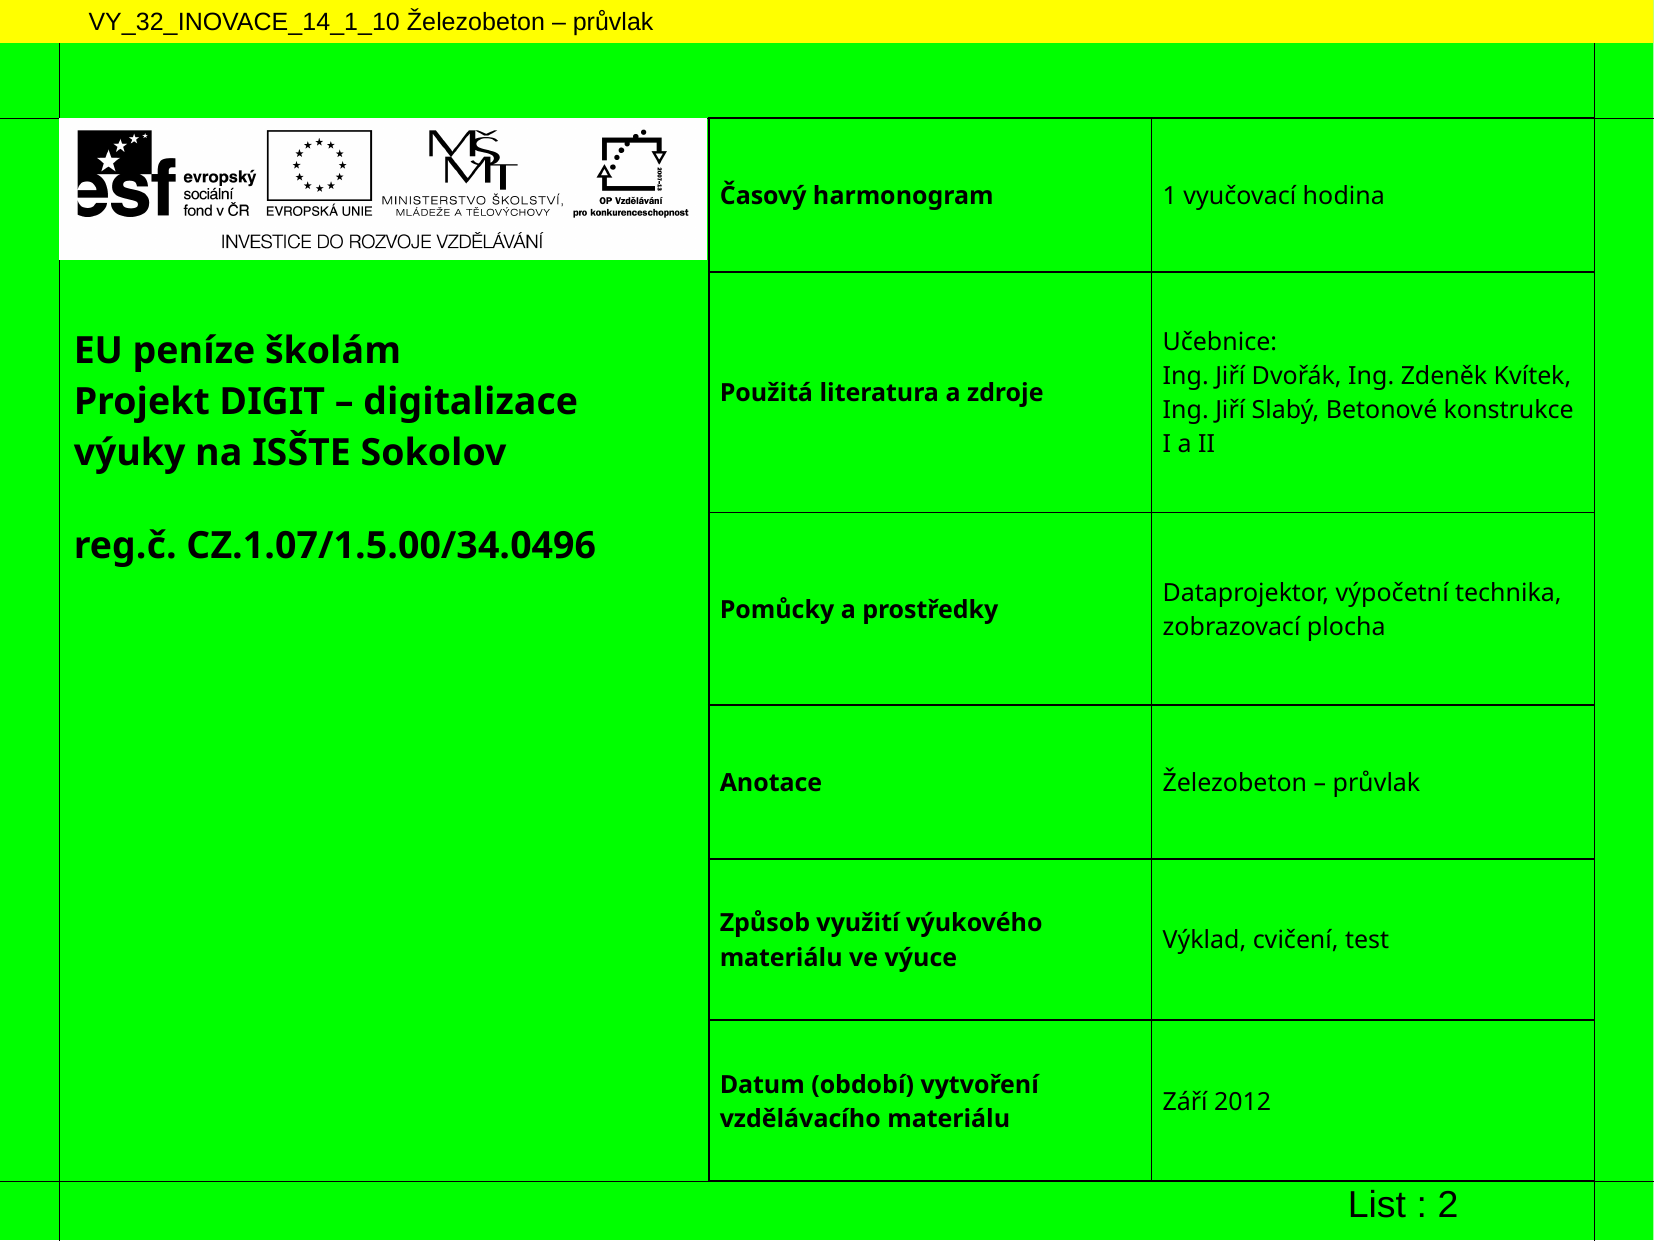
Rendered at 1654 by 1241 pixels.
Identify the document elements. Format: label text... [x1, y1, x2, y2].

table_header 1 vyučovací hodina [1152, 119, 1594, 271]
table_cell Výklad, cvičení, test [1152, 860, 1594, 1019]
picture [59, 118, 707, 260]
text_box EU peníze školám Projekt DIGIT – digitalizace výuky na ISŠTE Sokolov reg.č. CZ.1.07/1.5.00/34.0496 [59, 315, 680, 562]
table_cell Použitá literatura a zdroje [710, 273, 1151, 512]
table_cell Pomůcky a prostředky [710, 513, 1151, 704]
table_cell Učebnice: Ing. Jiří Dvořák, Ing. Zdeněk Kvítek, Ing. Jiří Slabý, Betonové konstrukce I a II [1152, 273, 1594, 512]
table_cell Září 2012 [1152, 1021, 1594, 1180]
table_cell Datum (období) vytvoření vzdělávacího materiálu [710, 1021, 1151, 1180]
table_header Časový harmonogram [710, 119, 1151, 271]
table_cell Dataprojektor, výpočetní technika, zobrazovací plocha [1152, 513, 1594, 704]
text_box VY_32_INOVACE_14_1_10 Železobeton – průvlak [0, 0, 1654, 43]
table_cell Železobeton – průvlak [1152, 706, 1594, 858]
table_cell Anotace [710, 706, 1151, 858]
table_cell Způsob využití výukového materiálu ve výuce [710, 860, 1151, 1019]
text_box List : <číslo> [1357, 1176, 1599, 1241]
